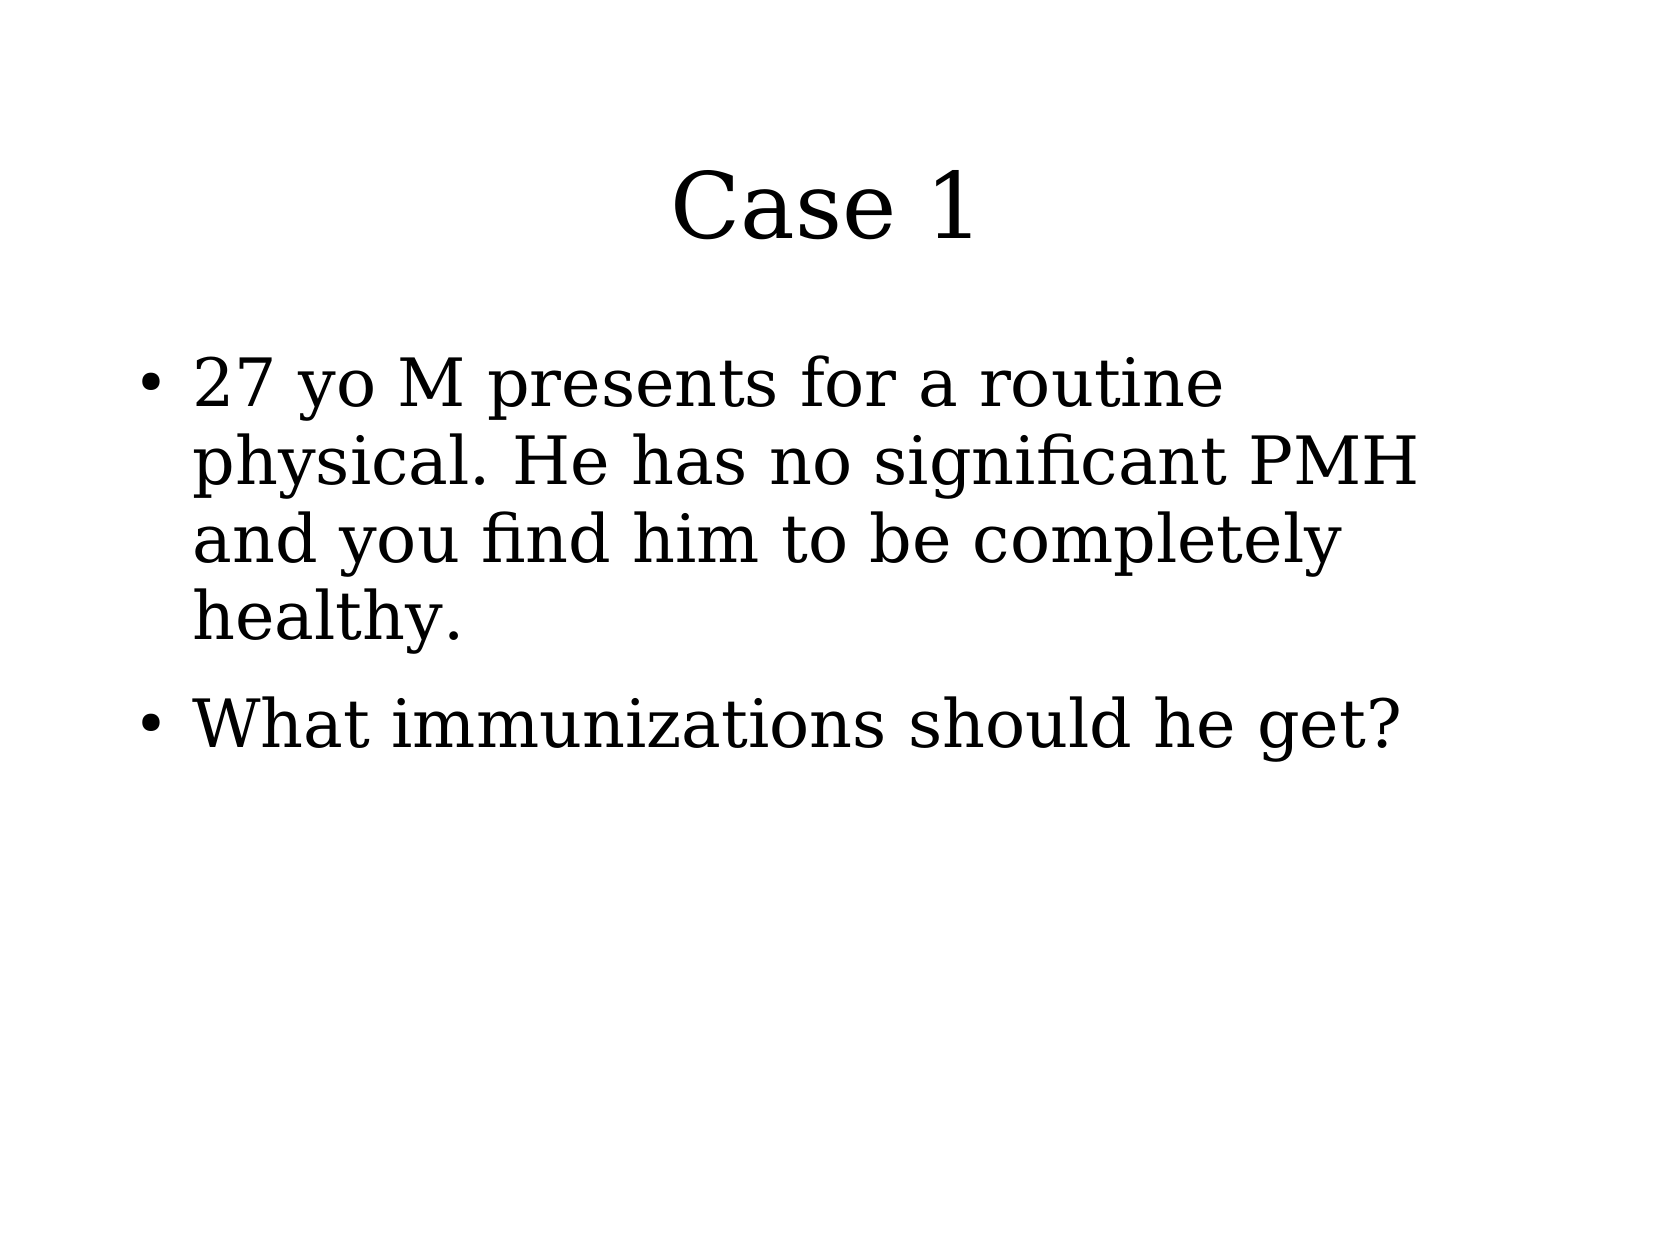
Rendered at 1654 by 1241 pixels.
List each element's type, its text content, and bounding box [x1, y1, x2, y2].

list 27 yo M presents for a routine physical. He has no significant PMH and you find him to be completely healthy. What immunizations should he get? [121, 344, 1534, 1127]
title Case 1 [121, 102, 1534, 311]
